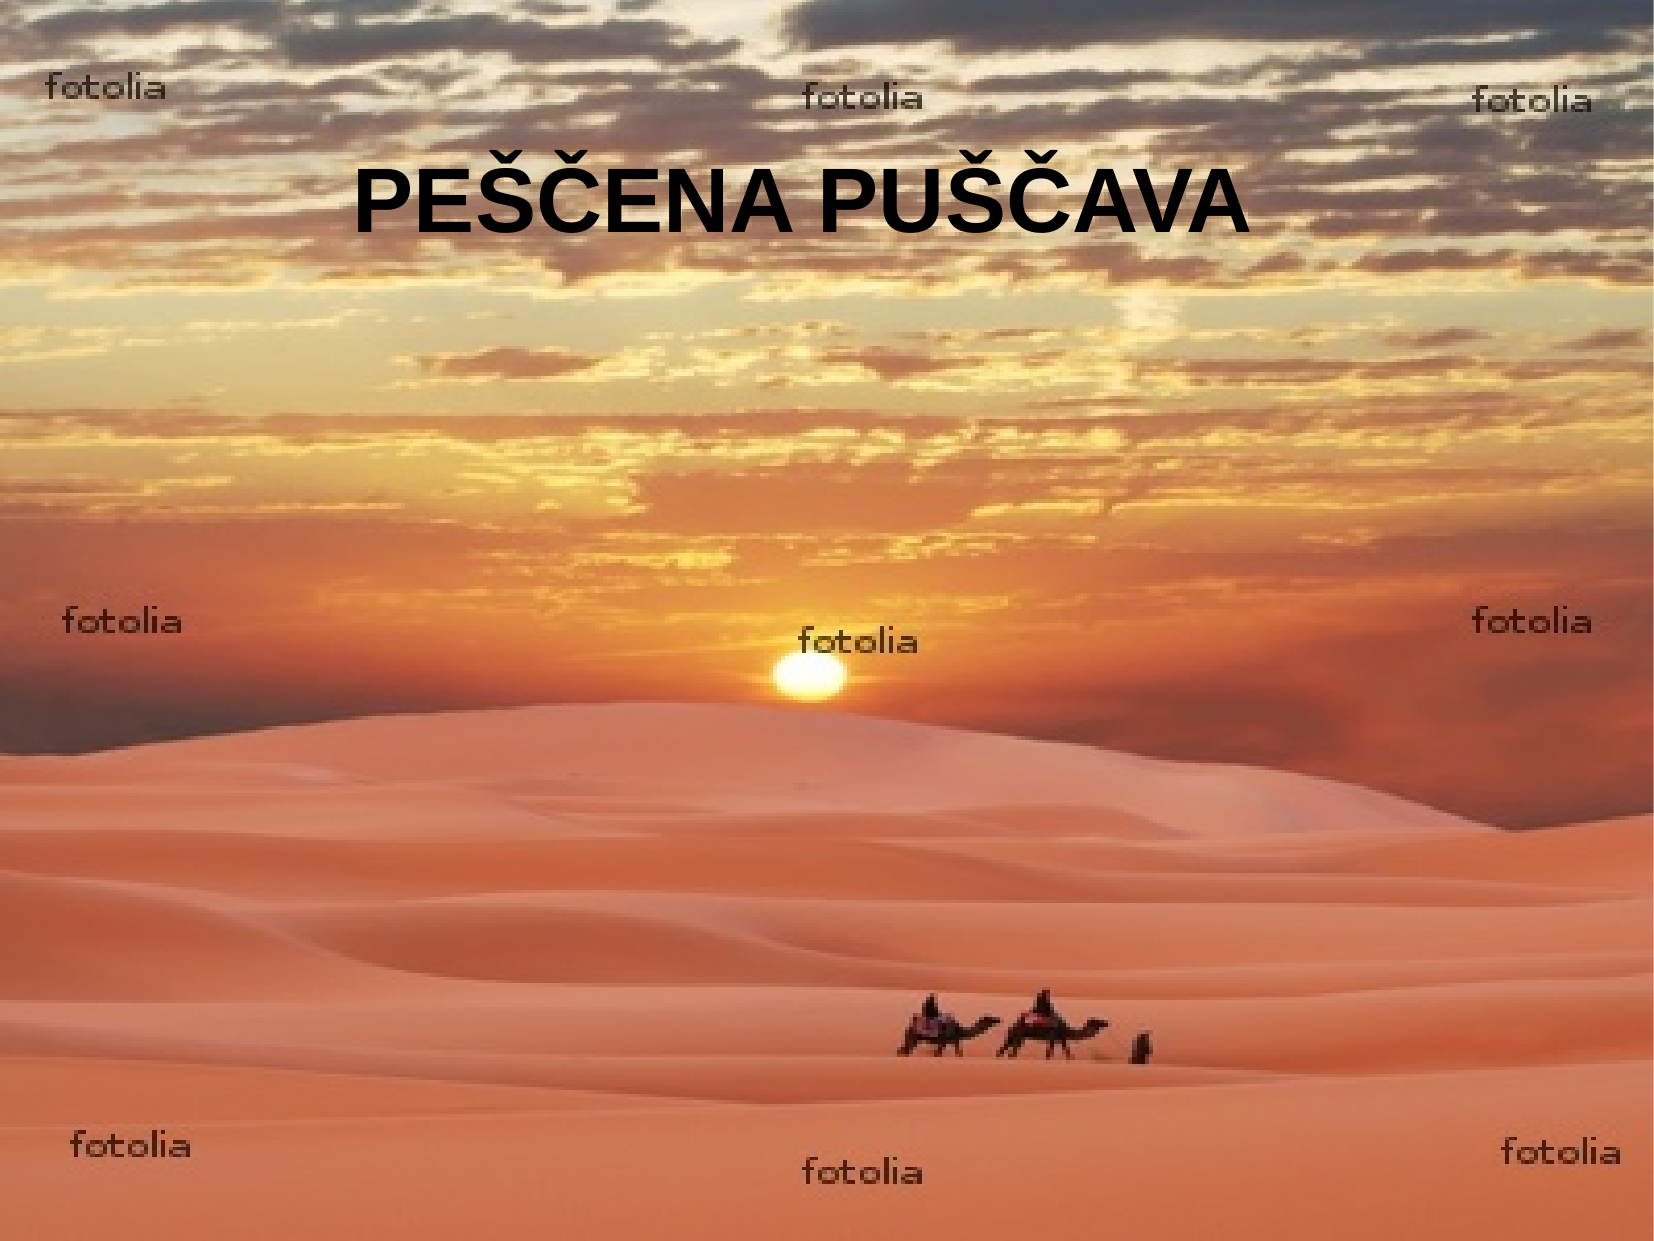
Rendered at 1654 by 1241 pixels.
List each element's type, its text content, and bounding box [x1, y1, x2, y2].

title PEŠČENA PUŠČAVA [59, 102, 1548, 295]
picture [0, 0, 1654, 1241]
